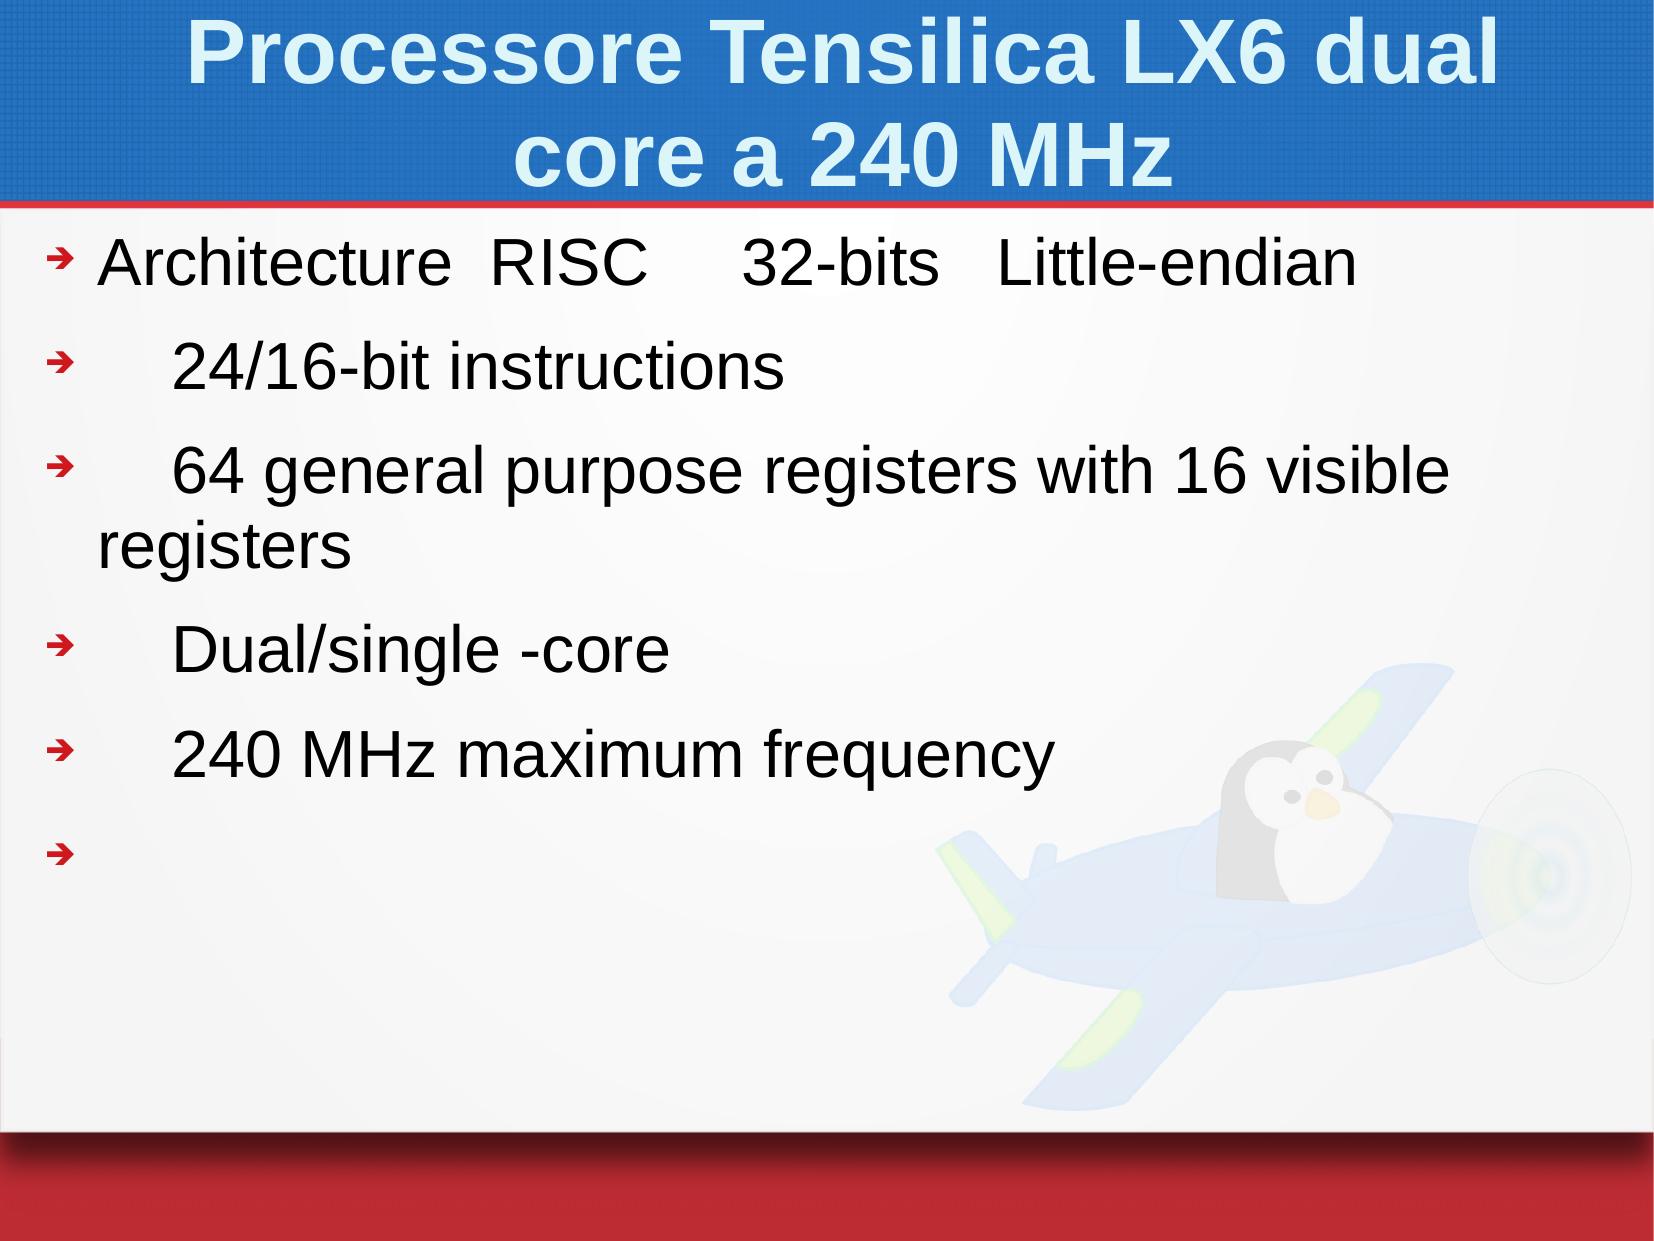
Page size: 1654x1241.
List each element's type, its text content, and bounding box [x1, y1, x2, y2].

picture [0, 0, 1654, 1241]
list Architecture RISC 32-bits Little-endian 24/16-bit instructions 64 general purpose registers with 16 visible registers Dual/single -core 240 MHz maximum frequency [26, 225, 1516, 1051]
title Processore Tensilica LX6 dual core a 240 MHz [82, 0, 1571, 206]
